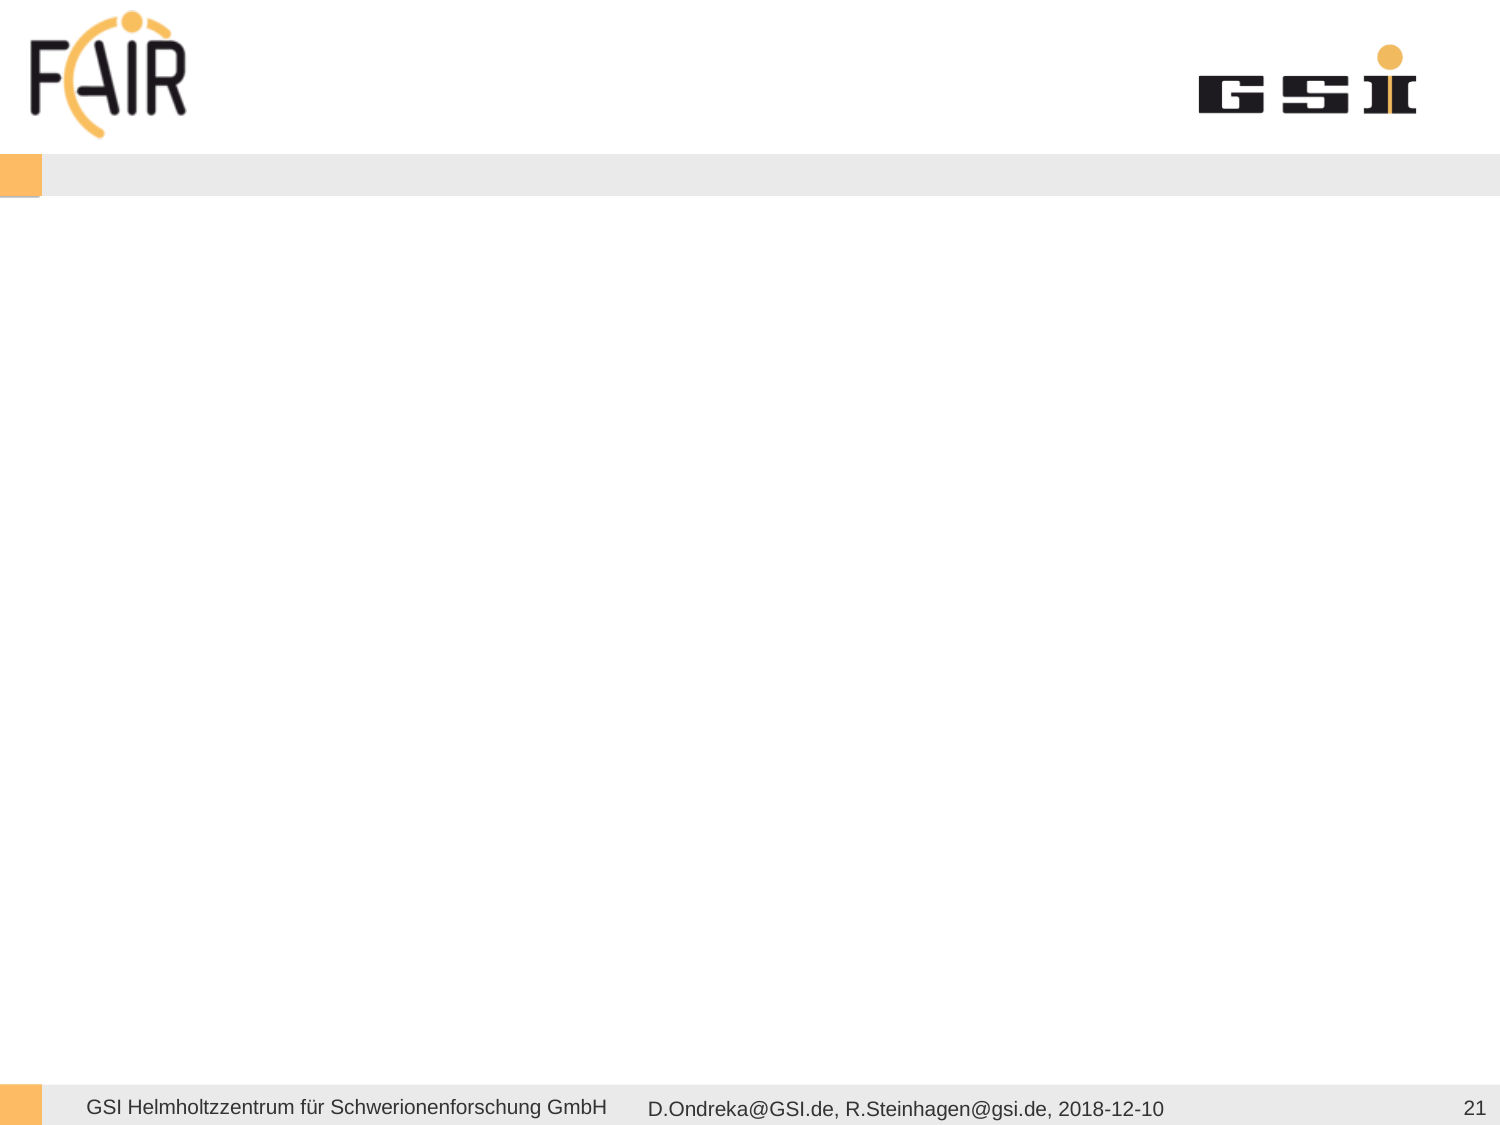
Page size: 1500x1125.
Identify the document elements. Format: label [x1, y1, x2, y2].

picture [1197, 42, 1419, 117]
picture [30, 9, 187, 141]
